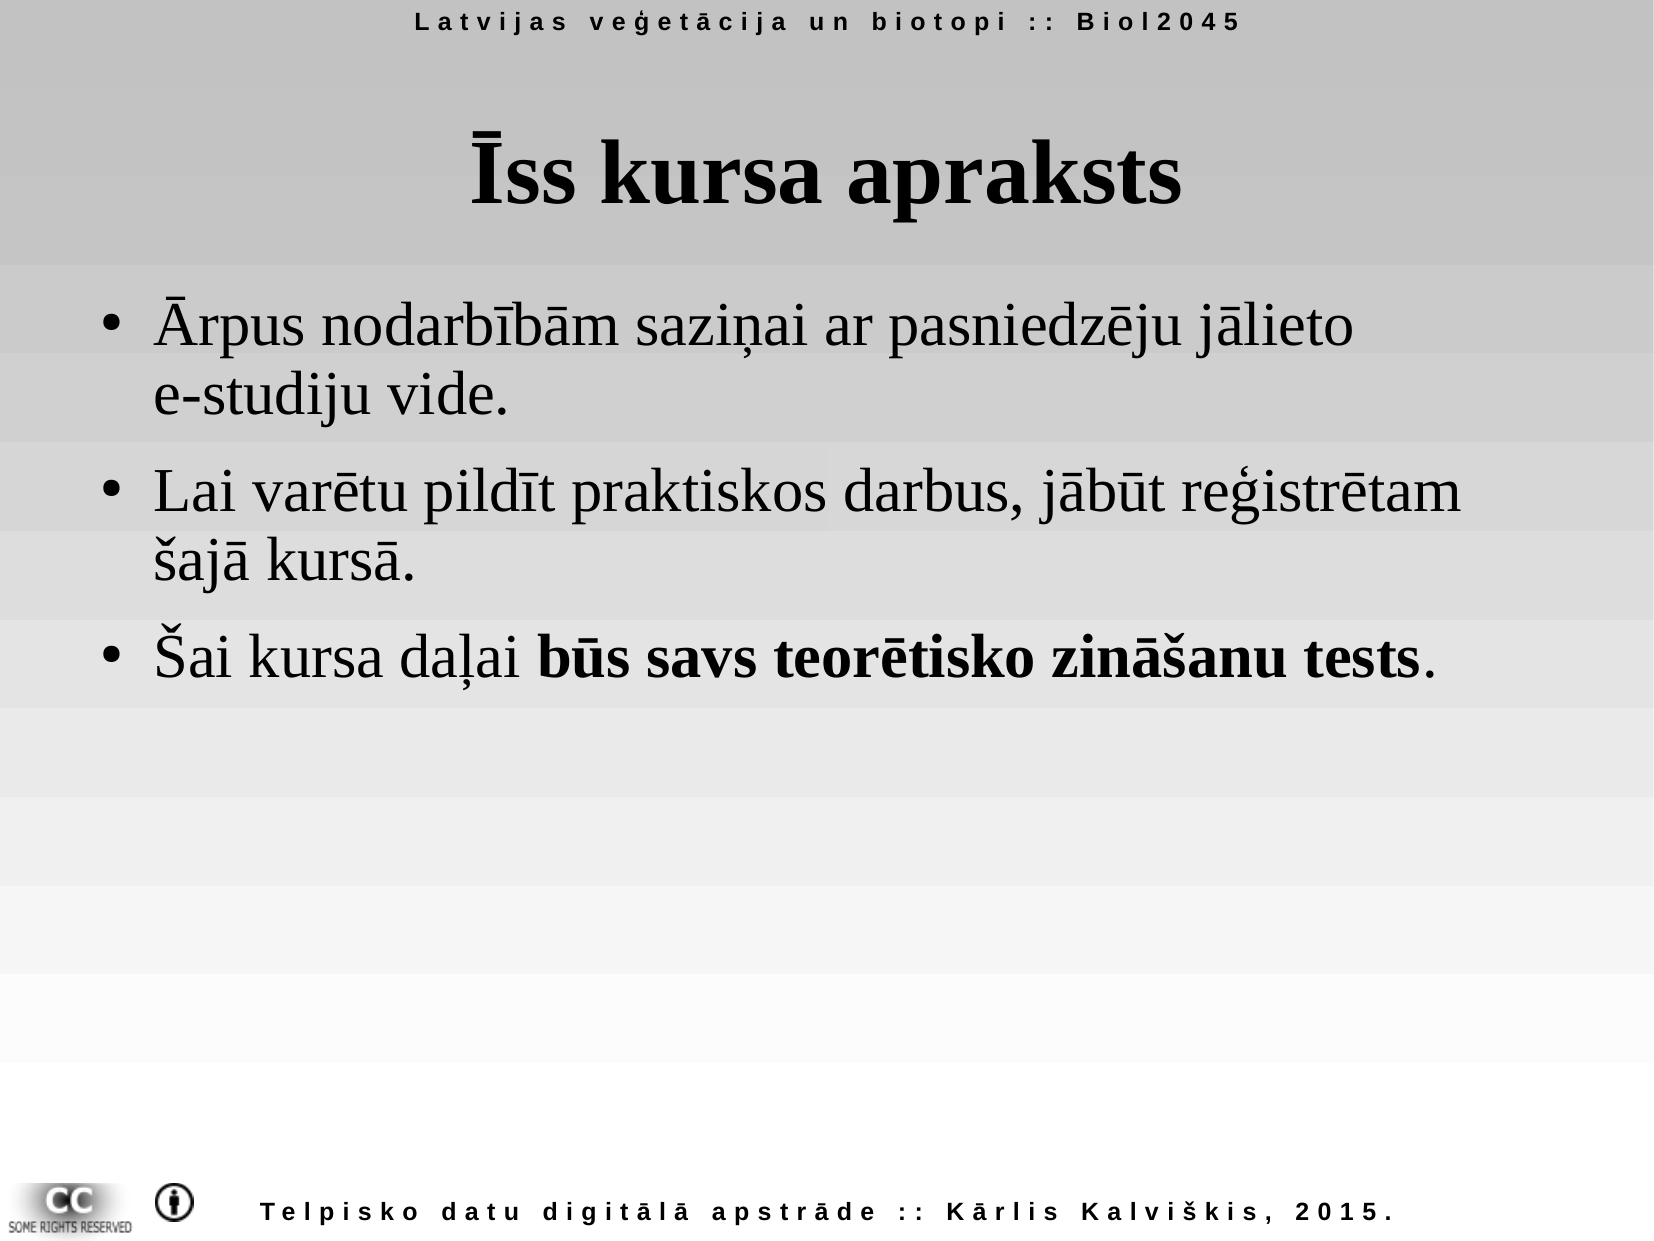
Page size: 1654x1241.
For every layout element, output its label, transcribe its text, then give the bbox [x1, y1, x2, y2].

title Īss kursa apraksts [29, 49, 1625, 296]
picture [0, 0, 1654, 1241]
list Ārpus nodarbībām saziņai ar pasniedzēju jālieto e‑studiju vide. Lai varētu pildīt praktiskos darbus, jābūt reģistrētam šajā kursā. Šai kursa daļai būs savs teorētisko zināšanu tests. [82, 296, 1571, 1113]
